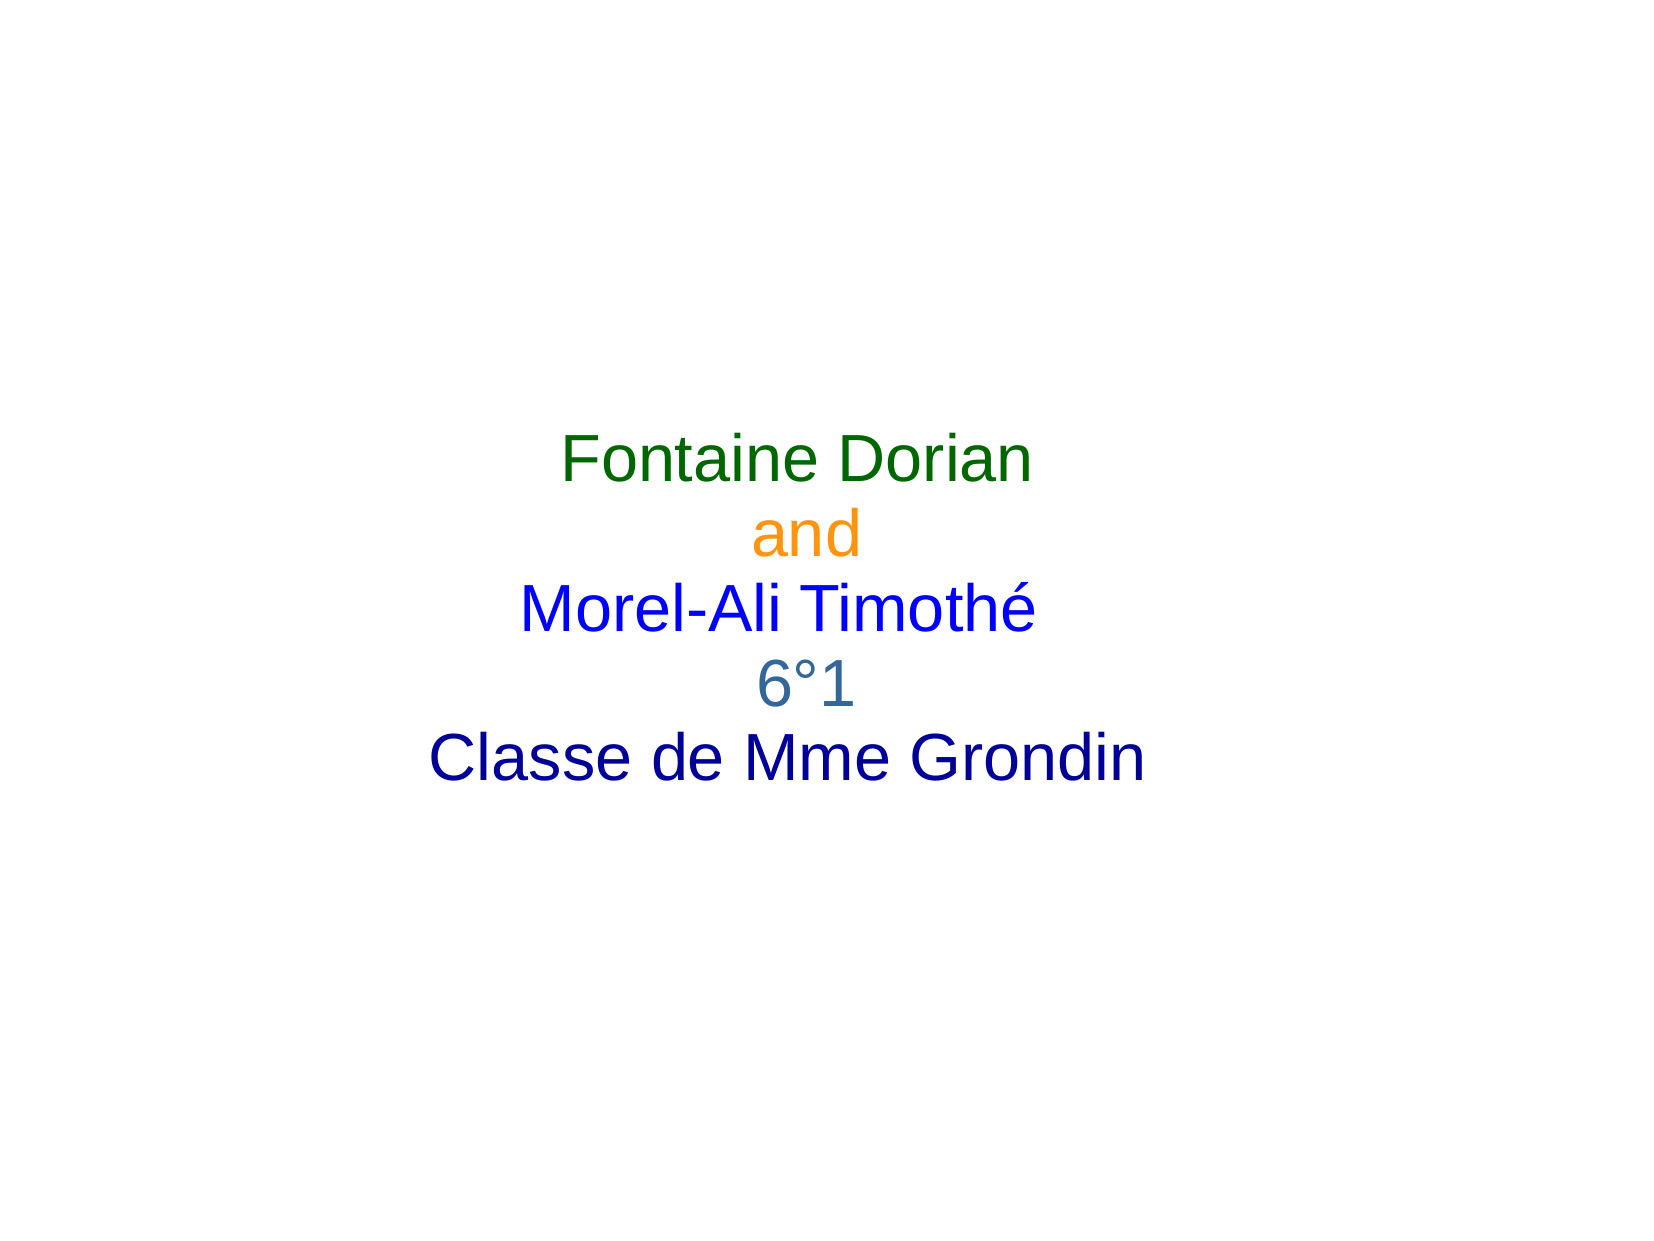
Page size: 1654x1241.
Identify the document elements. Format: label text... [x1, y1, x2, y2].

subtitle Fontaine Dorian and Morel-Ali Timothé 6°1 Classe de Mme Grondin [0, 0, 1619, 1217]
